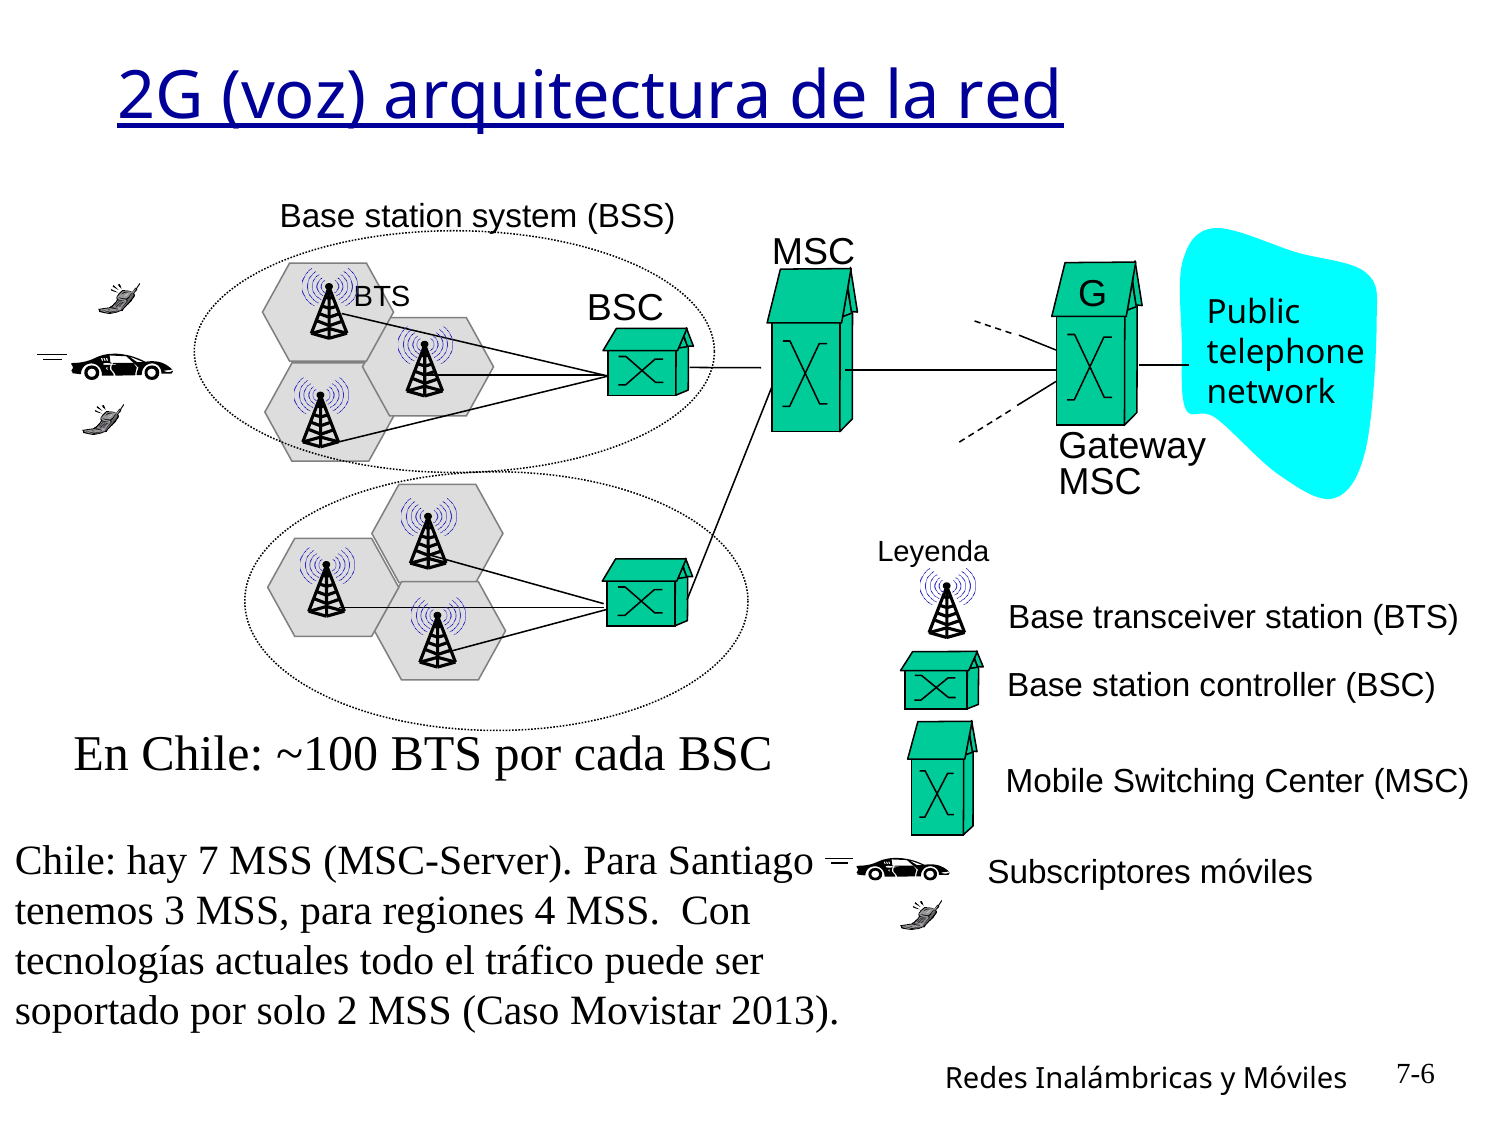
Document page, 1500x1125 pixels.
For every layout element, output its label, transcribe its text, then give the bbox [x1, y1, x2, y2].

picture [71, 350, 174, 380]
text_box [430, 546, 438, 552]
text_box BTS [358, 297, 368, 304]
text_box [428, 382, 439, 388]
text_box [435, 341, 494, 374]
text_box Chile: hay 7 MSS (MSC-Server). Para Santiago tenemos 3 MSS, para regiones 4 MSS. Con tecnologías actuales todo el tráfico puede ser soportado por solo 2 MSS (Caso Movistar 2013). [0, 825, 938, 1040]
text_box [434, 612, 441, 619]
text_box G [1063, 261, 1123, 322]
picture [938, 854, 950, 881]
picture [82, 404, 124, 435]
text_box [424, 652, 435, 659]
text_box Subscriptores móviles [972, 842, 1329, 899]
text_box [421, 341, 428, 347]
text_box [414, 553, 425, 560]
text_box [311, 425, 319, 431]
text_box En Chile: ~100 BTS por cada BSC [58, 712, 788, 788]
text_box Base station system (BSS) [264, 186, 692, 243]
picture [938, 900, 942, 931]
text_box Public telephone network [1191, 282, 1380, 418]
text_box MSC [757, 218, 871, 280]
text_box Mobile Switching Center (MSC) [990, 751, 1486, 808]
picture [401, 498, 457, 536]
text_box [411, 381, 422, 388]
text_box BTS [339, 269, 426, 320]
picture [98, 283, 140, 314]
text_box [331, 602, 340, 607]
text_box [943, 583, 950, 589]
text_box [442, 653, 452, 659]
text_box [323, 425, 331, 431]
text_box [315, 324, 326, 330]
picture [398, 326, 453, 364]
text_box [313, 602, 323, 608]
text_box [440, 645, 448, 651]
text_box [324, 433, 334, 438]
text_box [377, 317, 482, 345]
picture [302, 268, 358, 306]
text_box BSC [572, 275, 679, 336]
text_box [447, 608, 506, 649]
text_box [1215, 418, 1371, 500]
text_box [334, 324, 343, 330]
picture [294, 377, 349, 414]
picture [411, 597, 466, 635]
text_box [325, 283, 333, 290]
text_box Gateway MSC [1043, 422, 1222, 510]
text_box [319, 316, 327, 322]
text_box [415, 374, 423, 380]
text_box Leyenda [862, 524, 1005, 576]
text_box Base transceiver station (BTS) [993, 587, 1475, 644]
text_box [262, 263, 489, 462]
text_box 2G (voz) arquitectura de la red [102, 43, 1079, 140]
text_box [331, 317, 339, 323]
text_box [1179, 227, 1374, 415]
text_box [453, 411, 470, 416]
text_box [418, 546, 426, 552]
text_box [424, 513, 432, 520]
text_box BSC [658, 275, 679, 288]
text_box [428, 645, 436, 651]
text_box [323, 561, 330, 568]
picture [920, 576, 976, 605]
text_box [267, 484, 503, 680]
text_box Base station controller (BSC) [992, 655, 1452, 711]
text_box [317, 392, 324, 398]
picture [300, 547, 355, 584]
text_box [307, 432, 318, 438]
text_box [329, 595, 337, 600]
